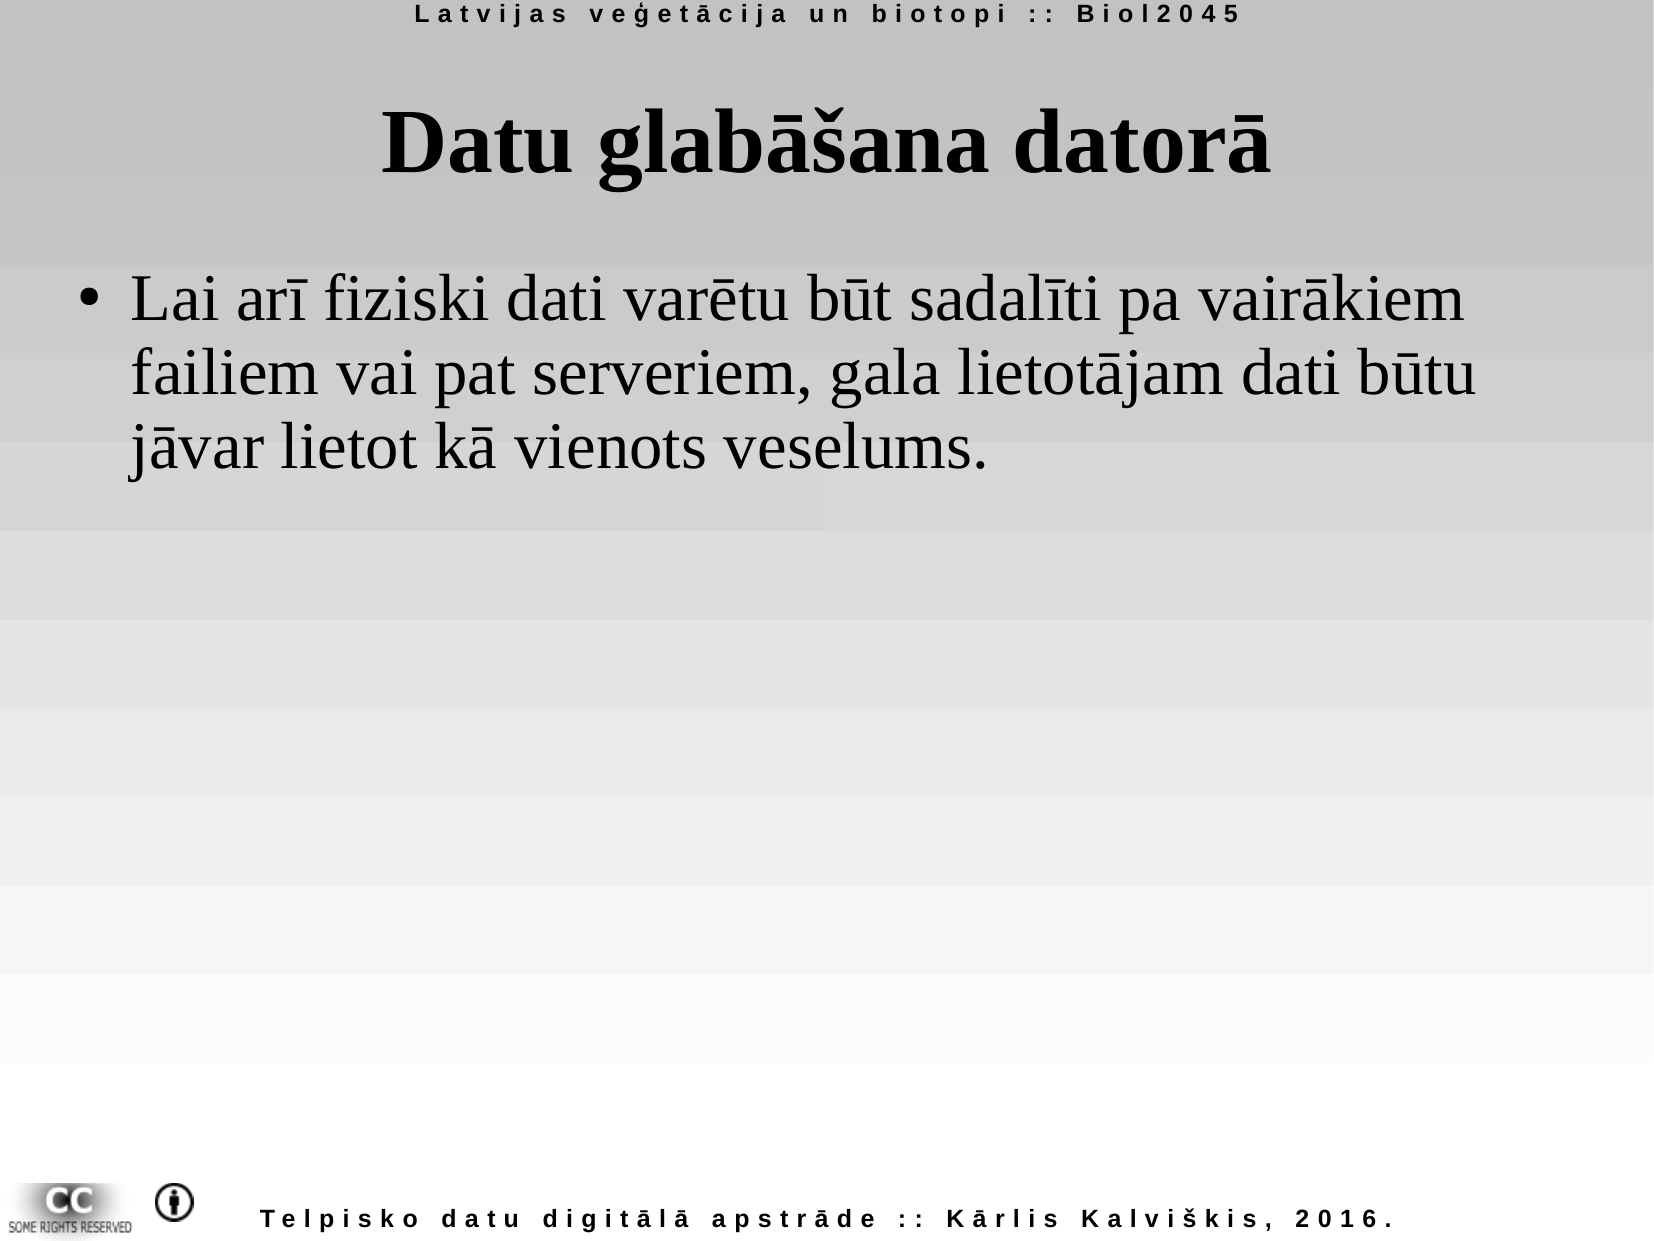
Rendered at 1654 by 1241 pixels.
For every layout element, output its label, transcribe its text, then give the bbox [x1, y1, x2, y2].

picture [0, 0, 1654, 1241]
list Lai arī fiziski dati varētu būt sadalīti pa vairākiem failiem vai pat serveriem, gala lietotājam dati būtu jāvar lietot kā vienots veselums. [59, 261, 1596, 1175]
title Datu glabāšana datorā [59, 37, 1596, 246]
